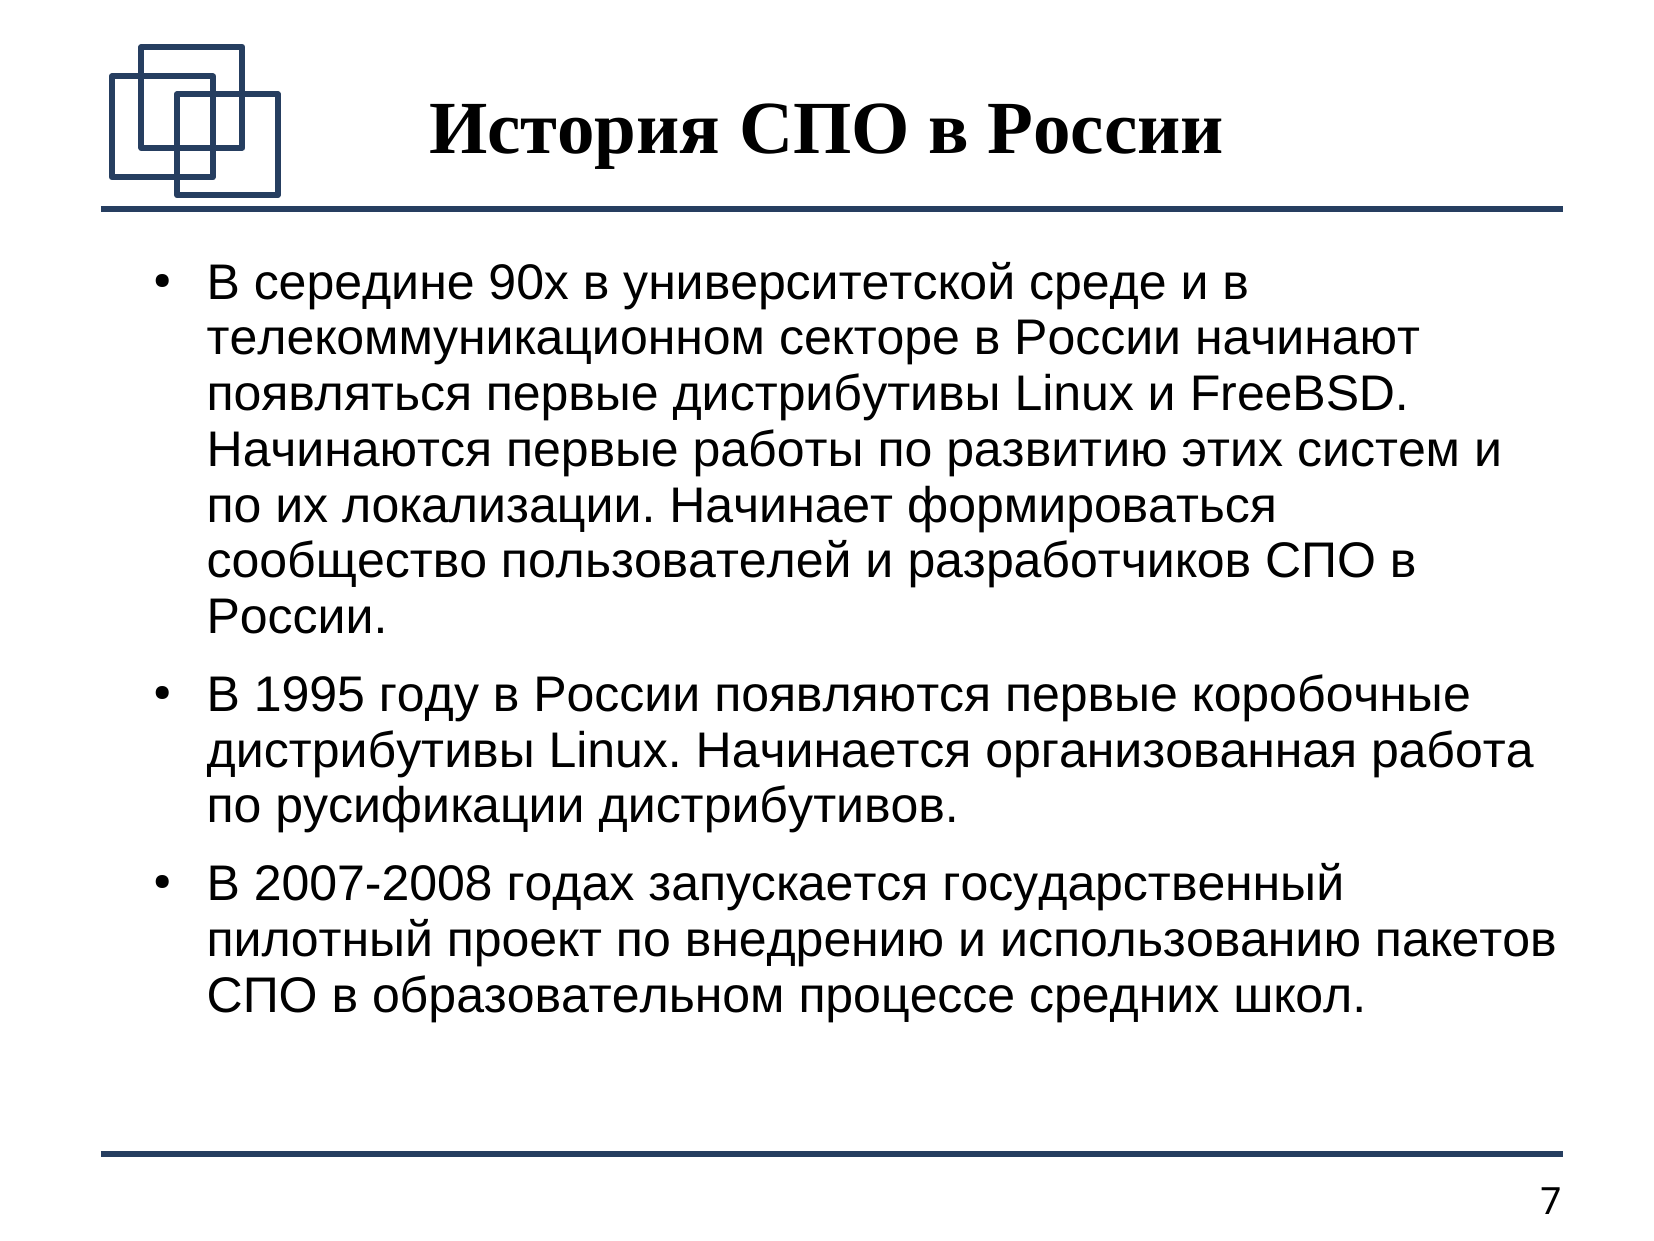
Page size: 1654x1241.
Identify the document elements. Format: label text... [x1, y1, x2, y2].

title История СПО в России [280, 49, 1374, 207]
list В середине 90х в университетской среде и в телекоммуникационном секторе в России начинают появляться первые дистрибутивы Linux и FreeBSD. Начинаются первые работы по развитию этих систем и по их локализации. Начинает формироваться сообщество пользователей и разработчиков СПО в России. В 1995 году в России появляются первые коробочные дистрибутивы Linux. Начинается организованная работа по русификации дистрибутивов. В 2007-2008 годах запускается государственный пилотный проект по внедрению и использованию пакетов СПО в образовательном процессе средних школ. [82, 253, 1571, 1111]
